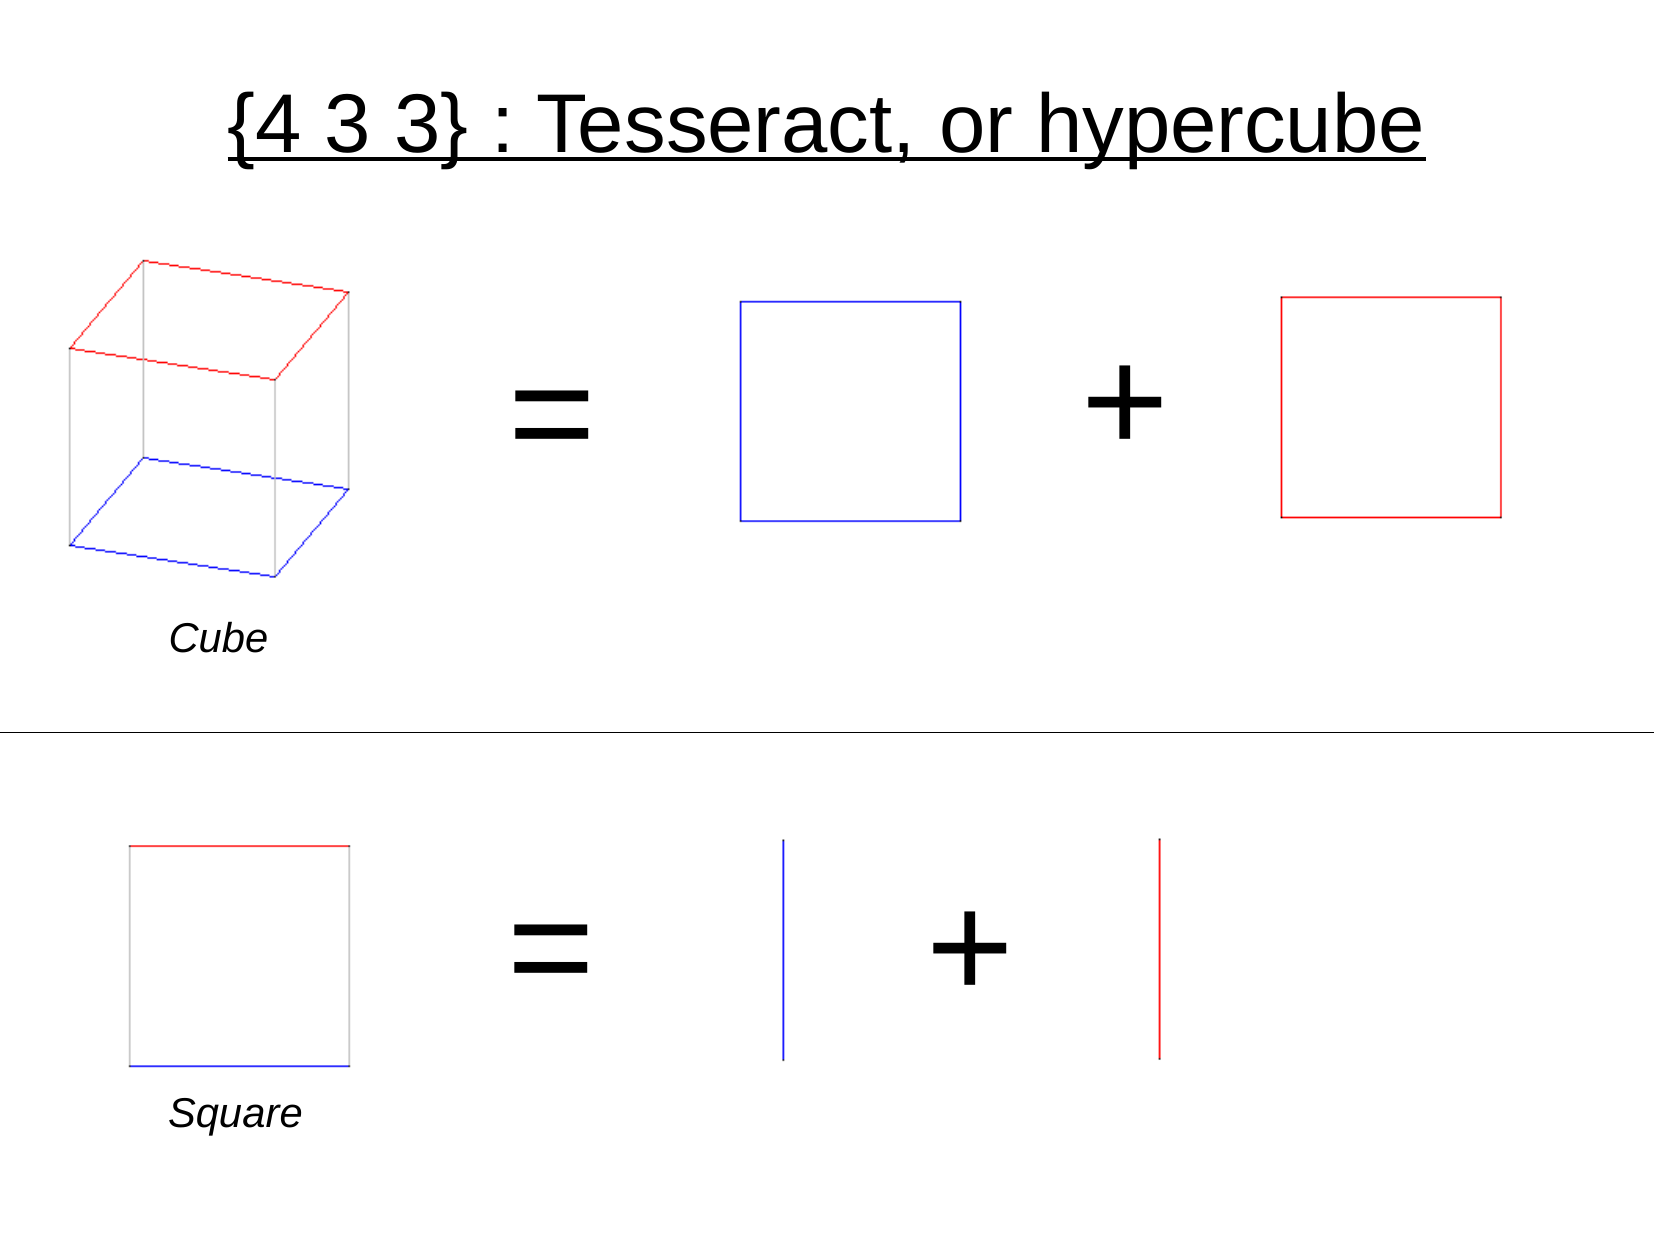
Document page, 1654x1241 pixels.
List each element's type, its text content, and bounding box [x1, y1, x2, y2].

text_box + [1051, 316, 1199, 485]
title {4 3 3} : Tesseract, or hypercube [82, 27, 1571, 220]
picture [1270, 281, 1513, 528]
text_box Square [99, 1071, 372, 1155]
text_box = [478, 328, 626, 497]
picture [737, 295, 971, 530]
text_box + [896, 863, 1045, 1031]
text_box Cube [82, 596, 355, 680]
text_box = [477, 863, 626, 1031]
picture [123, 833, 355, 1071]
picture [1154, 831, 1166, 1071]
picture [52, 240, 356, 581]
picture [773, 821, 791, 1069]
